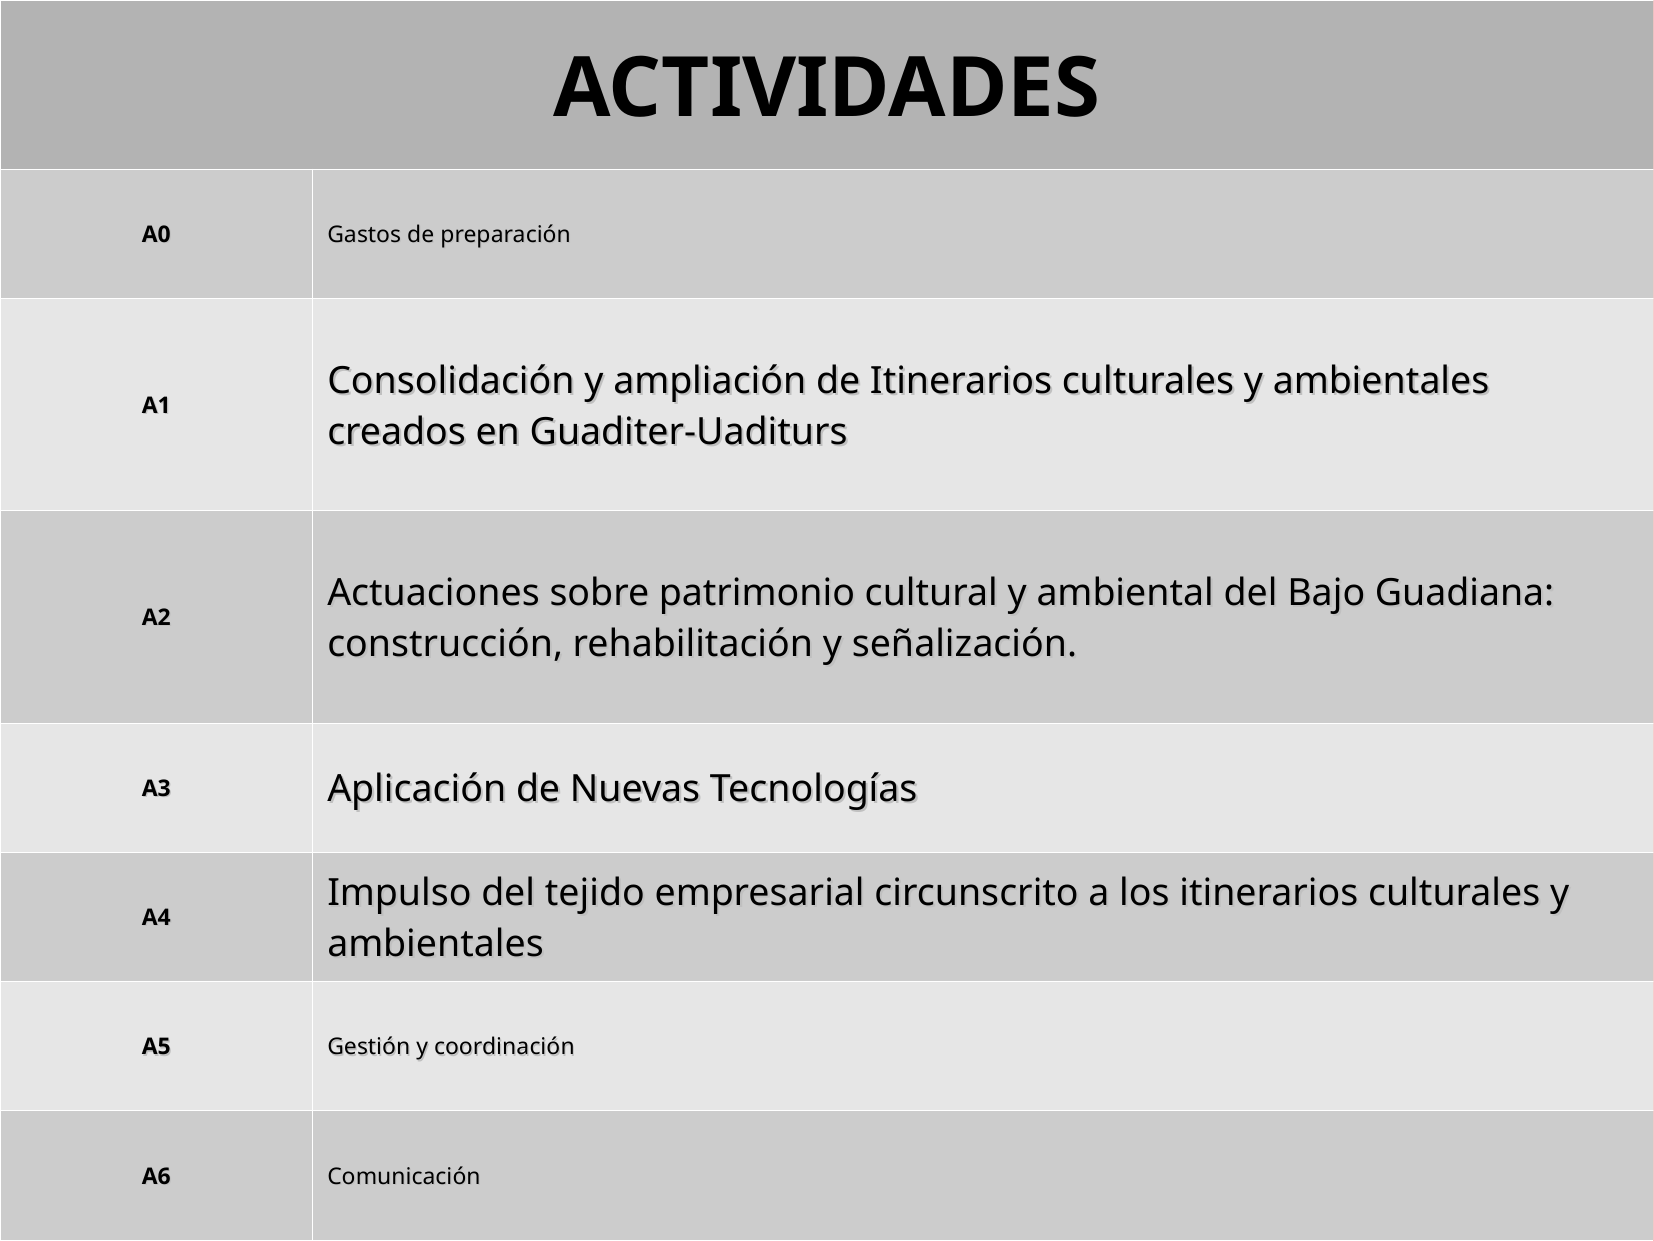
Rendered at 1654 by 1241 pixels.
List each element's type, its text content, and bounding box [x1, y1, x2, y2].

table_cell A3 [1, 724, 312, 852]
table_cell A4 [1, 853, 312, 981]
table_cell A1 [1, 299, 312, 510]
table_cell A2 [1, 511, 312, 723]
table_cell A5 [1, 982, 312, 1110]
table_cell Consolidación y ampliación de Itinerarios culturales y ambientales creados en Guaditer-Uaditurs [313, 299, 1653, 510]
table_cell Comunicación [313, 1111, 1653, 1240]
table_cell Gastos de preparación [313, 170, 1653, 298]
table_cell Impulso del tejido empresarial circunscrito a los itinerarios culturales y ambientales [313, 853, 1653, 981]
table_cell Gestión y coordinación [313, 982, 1653, 1110]
table_cell A6 [1, 1111, 312, 1240]
table_header ACTIVIDADES [1, 1, 1653, 169]
table_cell A0 [1, 170, 312, 298]
table_cell Actuaciones sobre patrimonio cultural y ambiental del Bajo Guadiana: construcción, rehabilitación y señalización. [313, 511, 1653, 723]
table_cell Aplicación de Nuevas Tecnologías [313, 724, 1653, 852]
